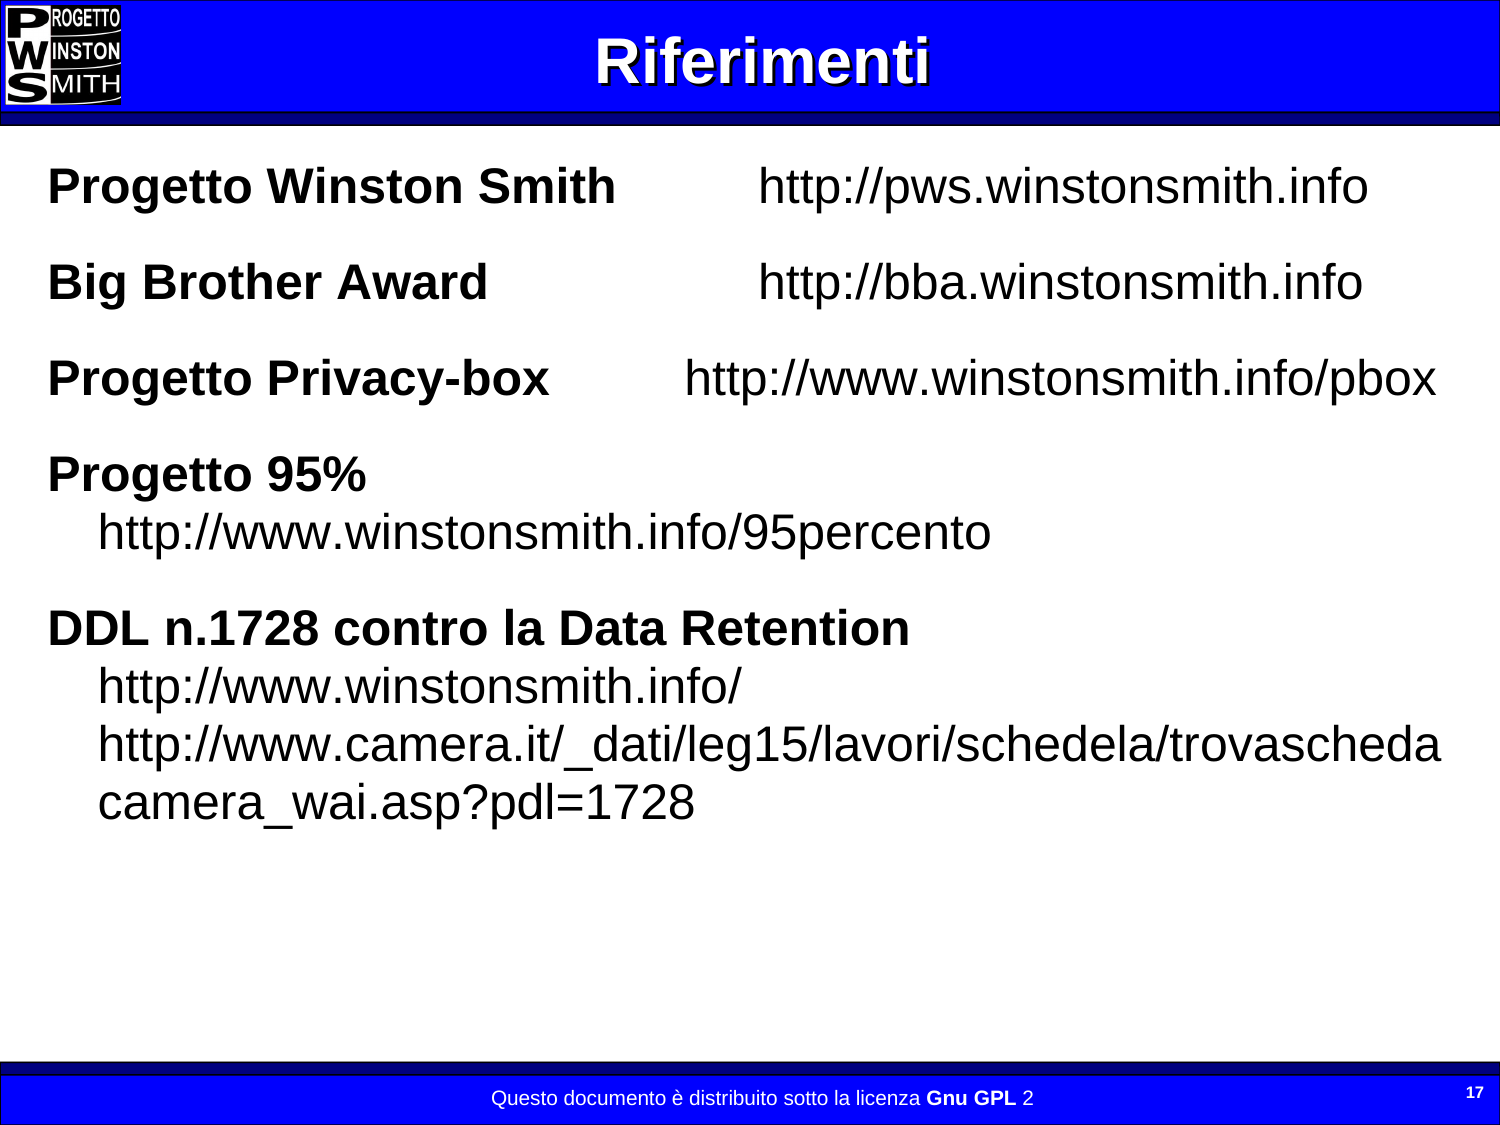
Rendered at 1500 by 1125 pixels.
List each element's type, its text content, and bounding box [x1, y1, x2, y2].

text_box Riferimenti [204, 22, 1322, 106]
picture [5, 5, 121, 105]
text_box Progetto Winston Smith http://pws.winstonsmith.info Big Brother Award http://bba.winstonsmith.info Progetto Privacy-box http://www.winstonsmith.info/pbox Progetto 95% http://www.winstonsmith.info/95percento DDL n.1728 contro la Data Retention http://www.winstonsmith.info/http://www.camera.it/_dati/leg15/lavori/schedela/trovaschedacamera_wai.asp?pdl=1728 [31, 147, 1477, 838]
